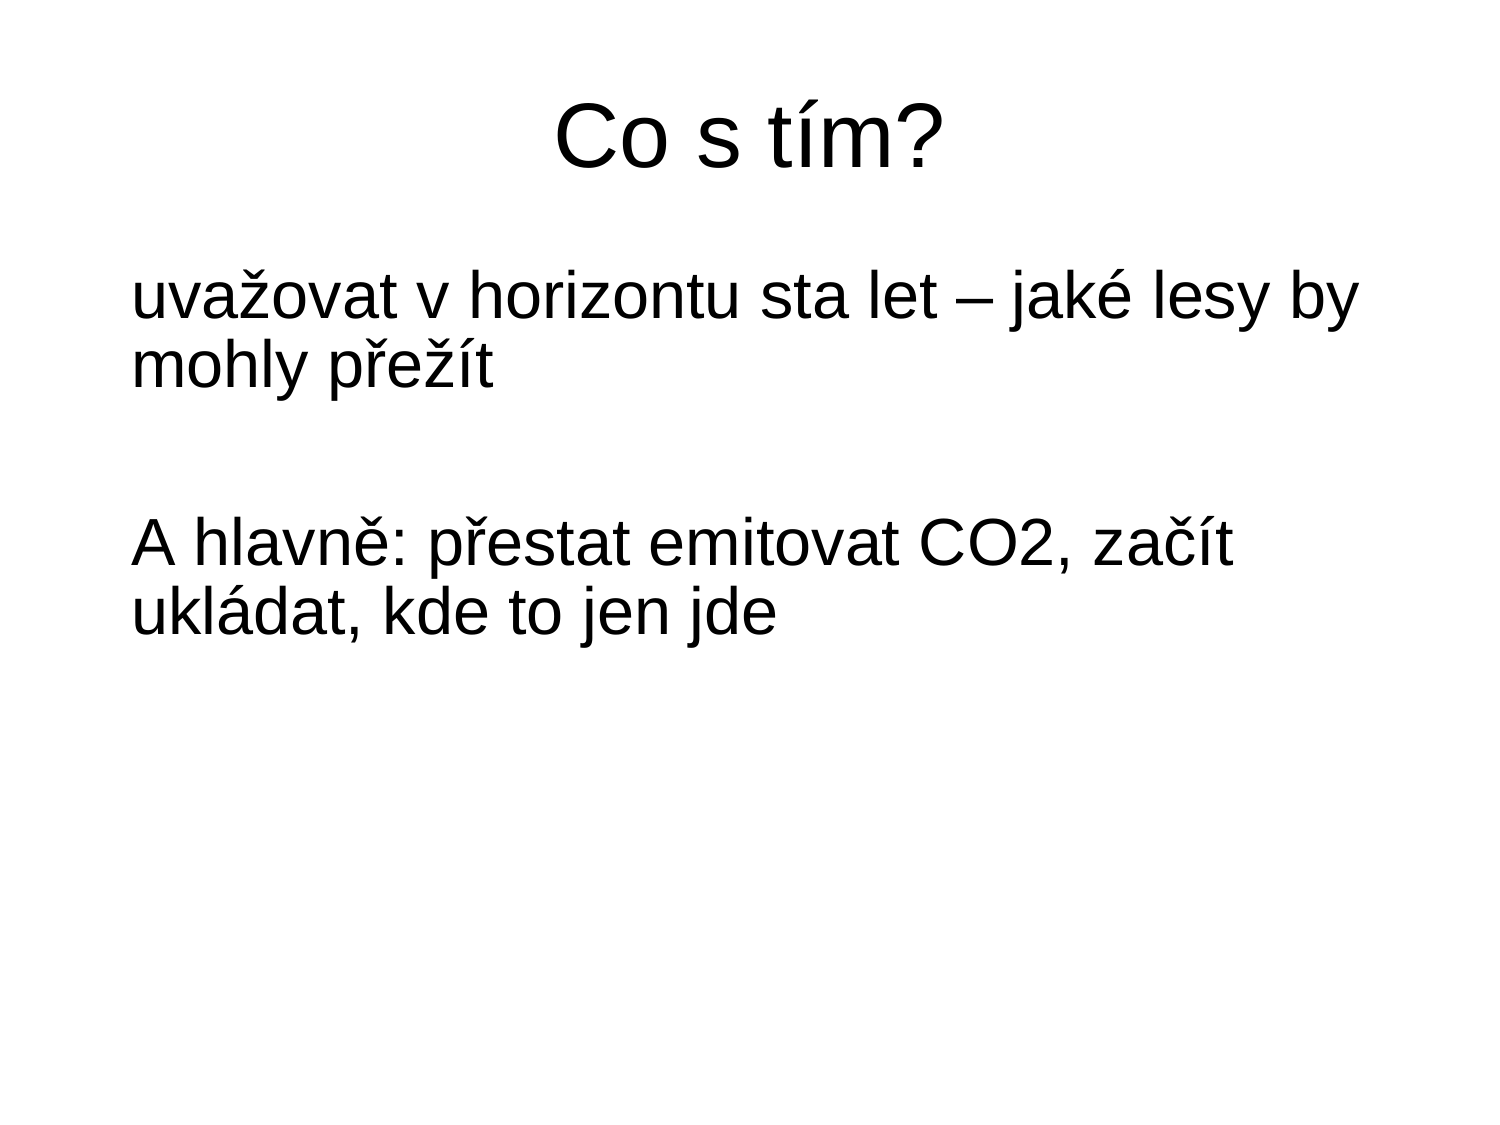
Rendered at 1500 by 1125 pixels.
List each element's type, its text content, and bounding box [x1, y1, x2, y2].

title Co s tím? [75, 21, 1425, 257]
list uvažovat v horizontu sta let – jaké lesy by mohly přežít A hlavně: přestat emitovat CO2, začít ukládat, kde to jen jde [75, 262, 1425, 1005]
